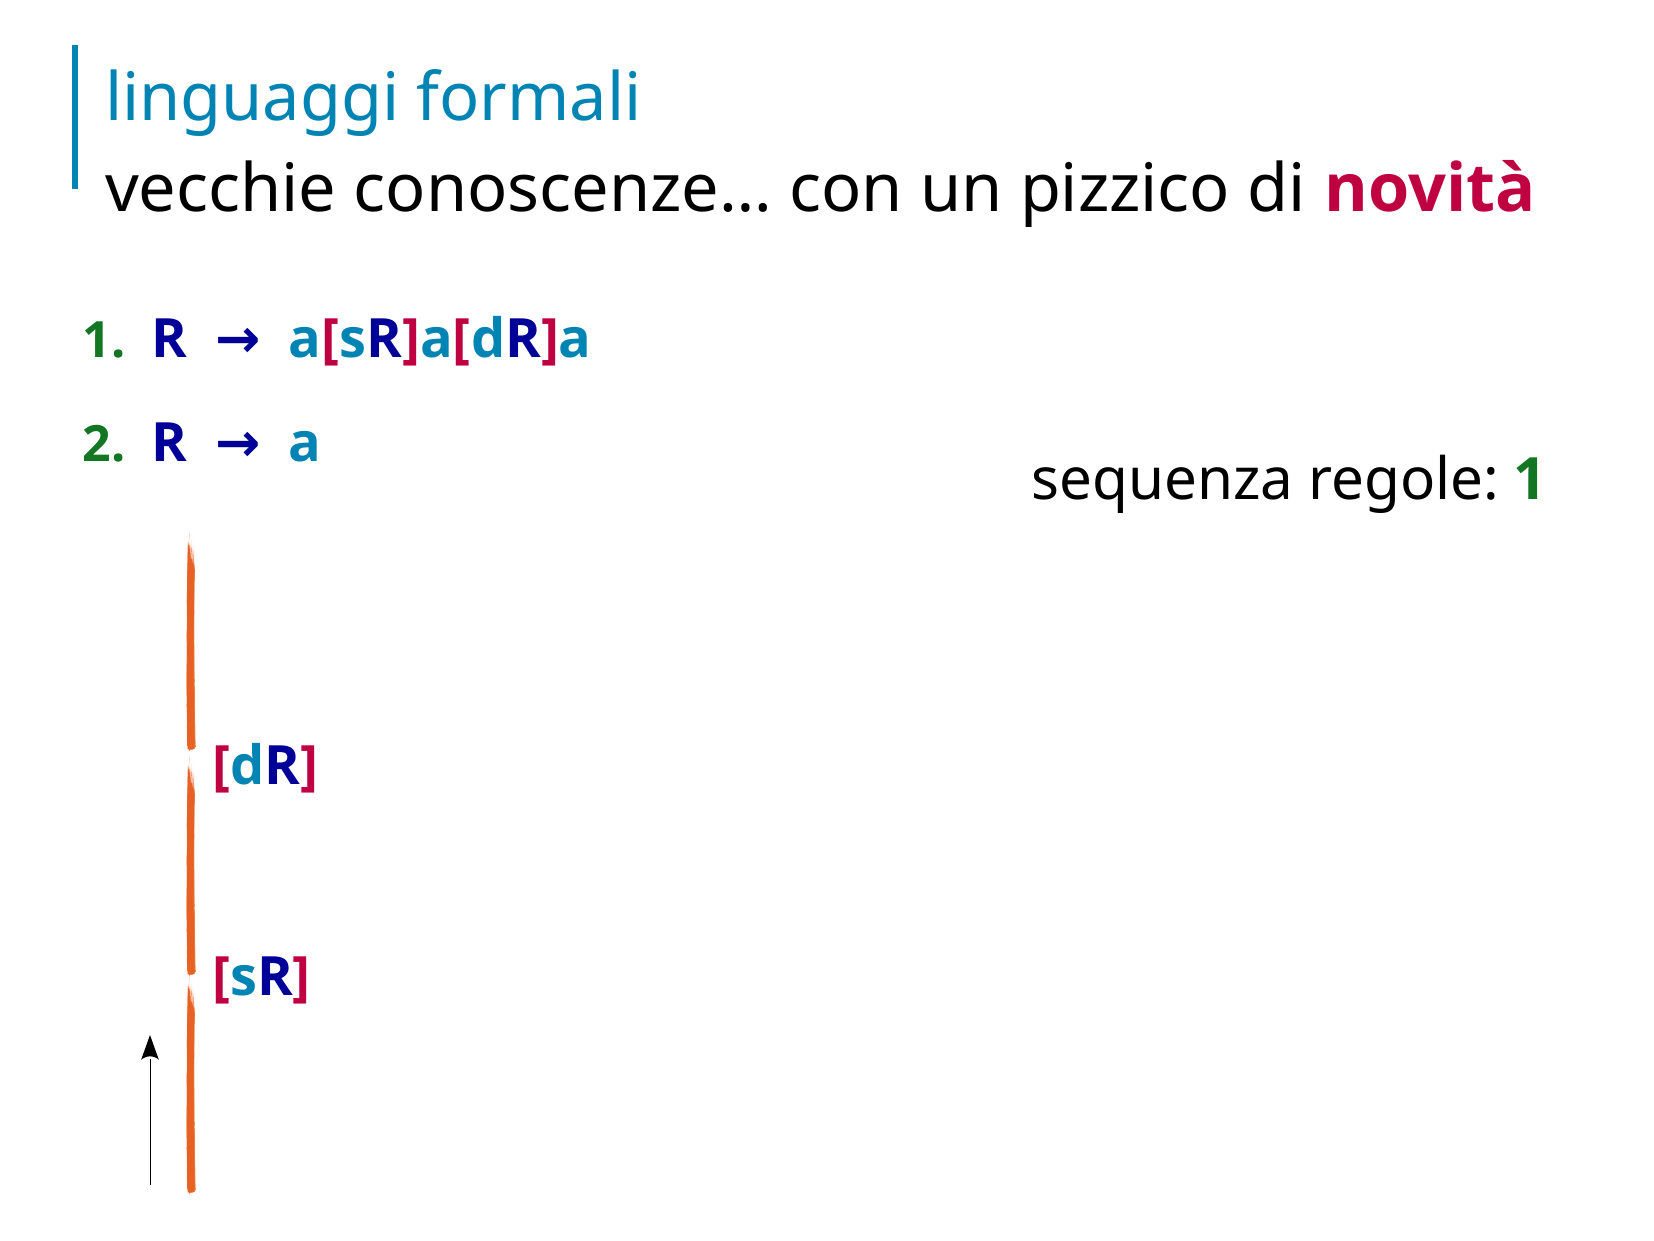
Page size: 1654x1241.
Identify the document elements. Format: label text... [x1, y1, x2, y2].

text_box sequenza regole: 1 [1017, 429, 1591, 511]
list 1. R → a[sR]a[dR]a 2. R → a [82, 300, 1571, 1126]
text_box [dR] [197, 719, 346, 796]
title linguaggi formali vecchie conoscenze… con un pizzico di novità [105, 49, 1571, 200]
text_box [sR] [197, 930, 331, 1006]
picture [186, 530, 196, 751]
picture [186, 754, 196, 1194]
